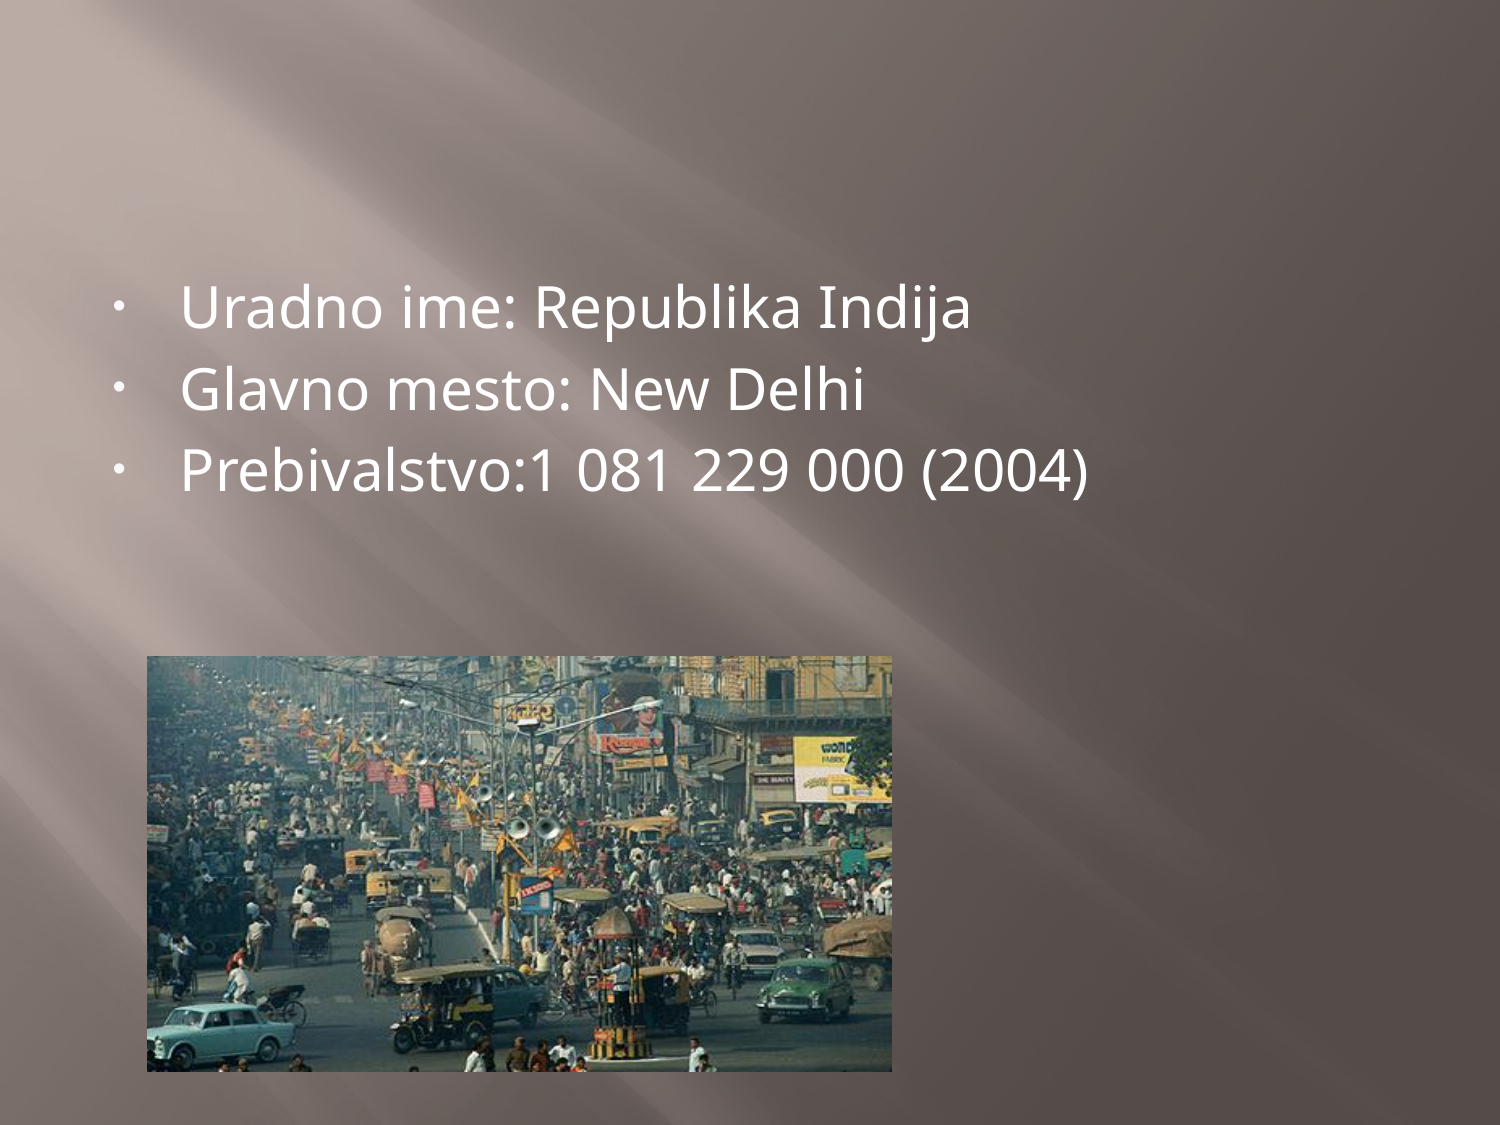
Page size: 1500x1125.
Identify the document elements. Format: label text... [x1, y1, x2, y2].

picture [0, 0, 1500, 1125]
list Uradno ime: Republika Indija Glavno mesto: New Delhi Prebivalstvo:1 081 229 000 (2004) [75, 262, 1425, 1035]
